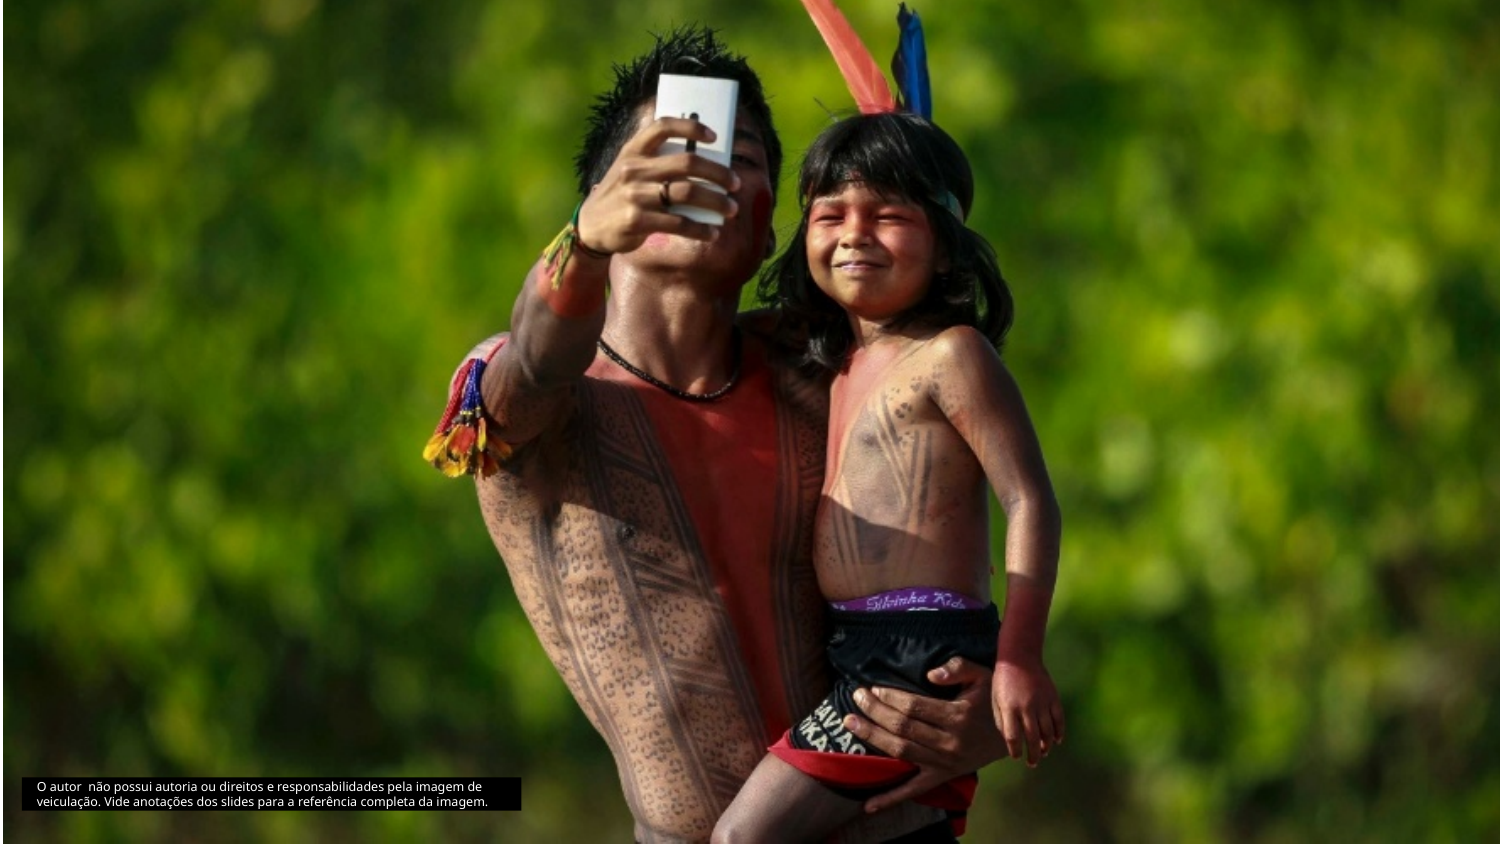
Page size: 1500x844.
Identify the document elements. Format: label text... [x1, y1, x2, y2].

picture [3, 0, 1500, 844]
text_box O autor não possui autoria ou direitos e responsabilidades pela imagem de veiculação. Vide anotações dos slides para a referência completa da imagem. [21, 777, 522, 811]
